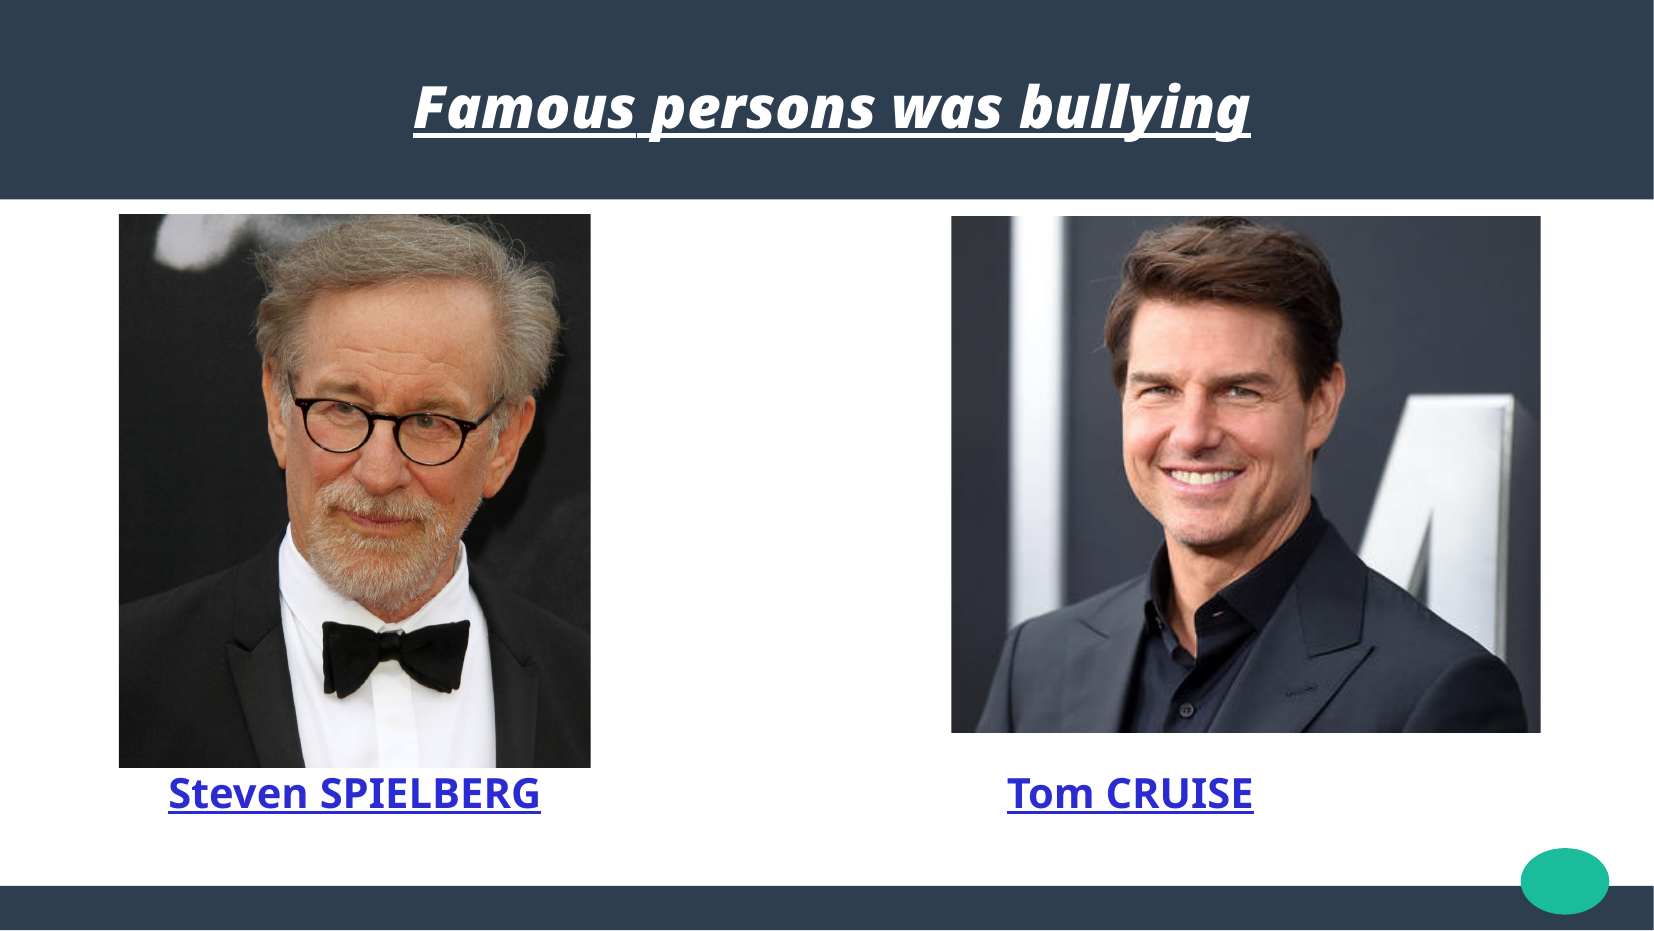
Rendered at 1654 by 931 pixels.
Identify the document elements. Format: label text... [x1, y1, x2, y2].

title Famous persons was bullying [413, 47, 1654, 166]
picture [951, 216, 1541, 733]
picture [118, 214, 591, 768]
text_box Tom CRUISE [992, 755, 1548, 829]
text_box Steven SPIELBERG [153, 755, 603, 888]
